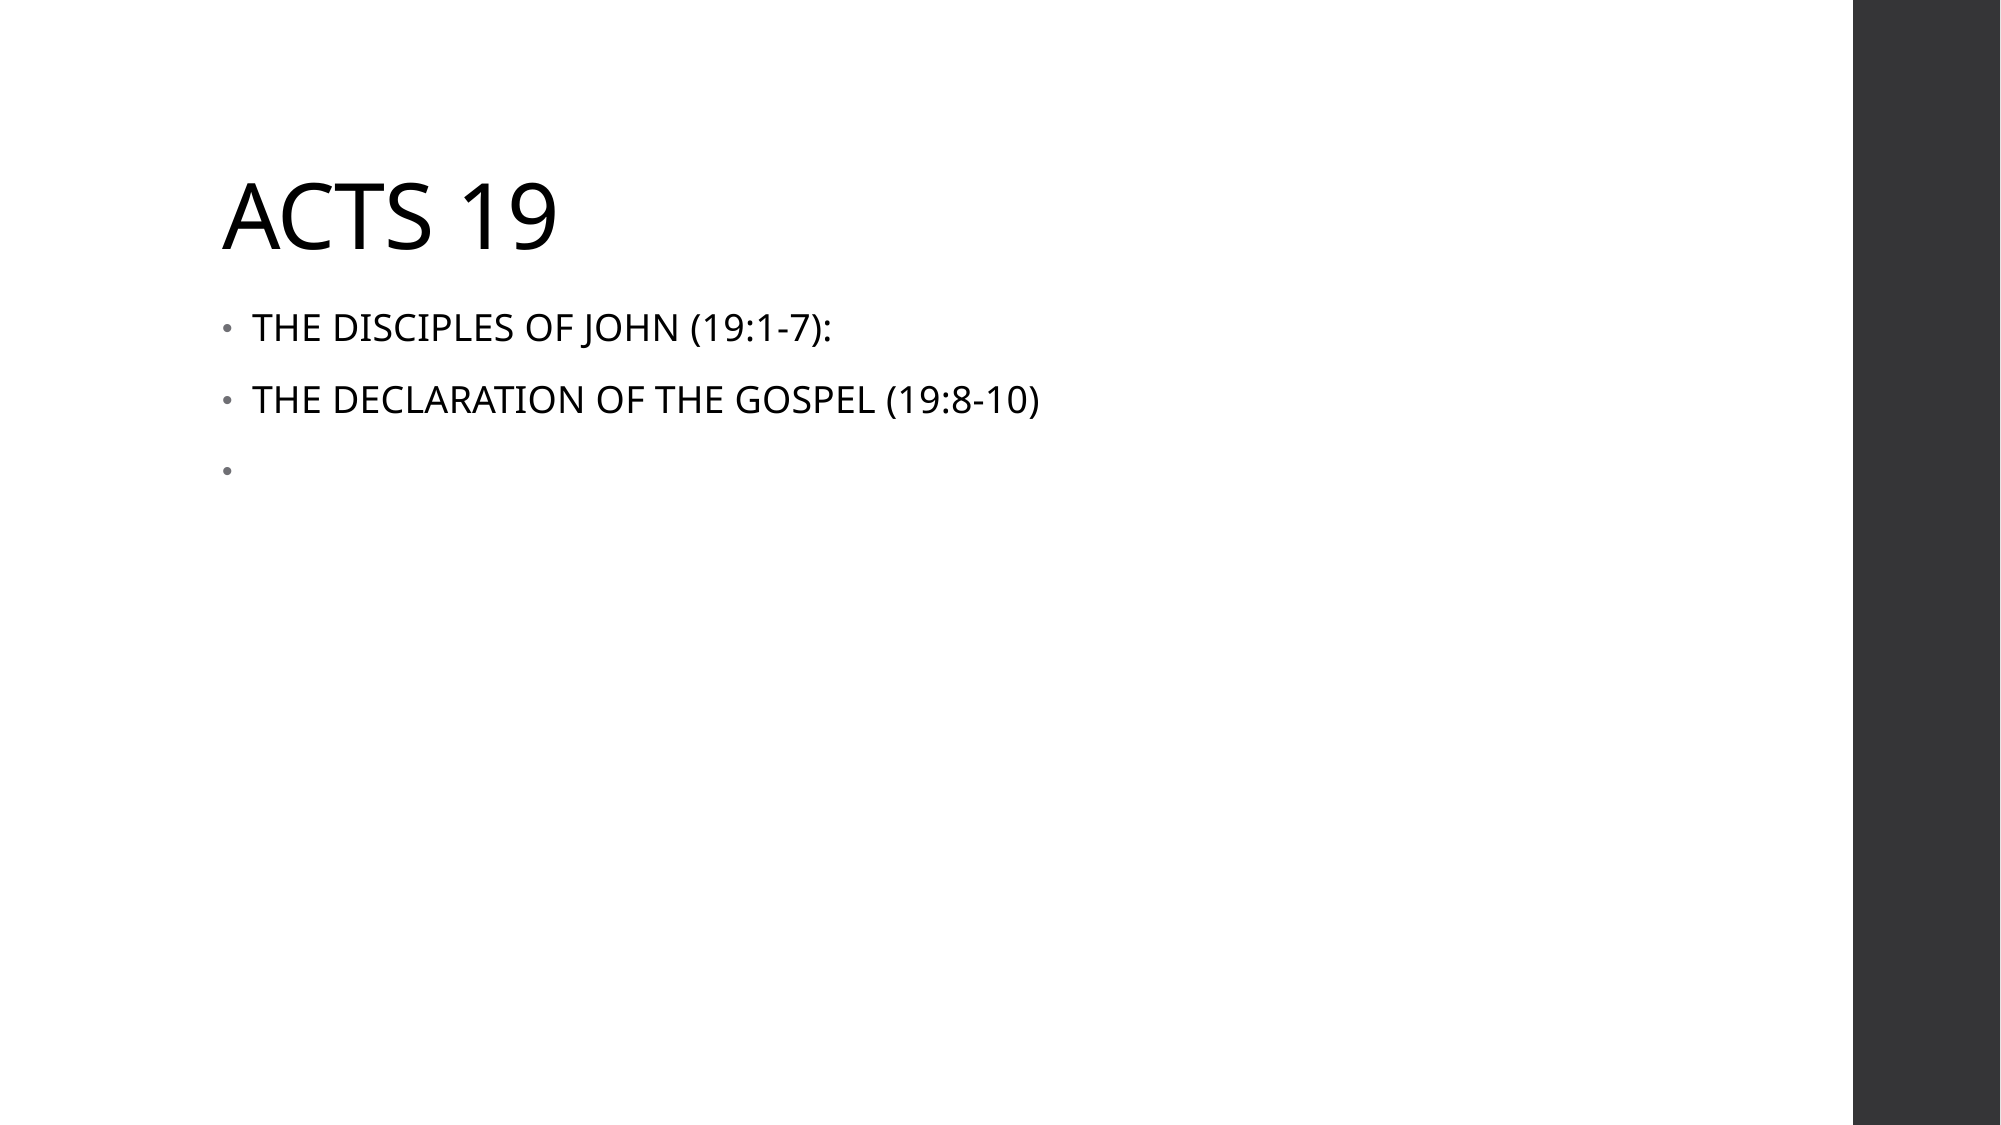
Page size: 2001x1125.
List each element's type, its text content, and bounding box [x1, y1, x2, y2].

list THE DISCIPLES OF JOHN (19:1-7): THE DECLARATION OF THE GOSPEL (19:8-10) [206, 299, 1617, 1014]
title ACTS 19 [206, 60, 1797, 278]
